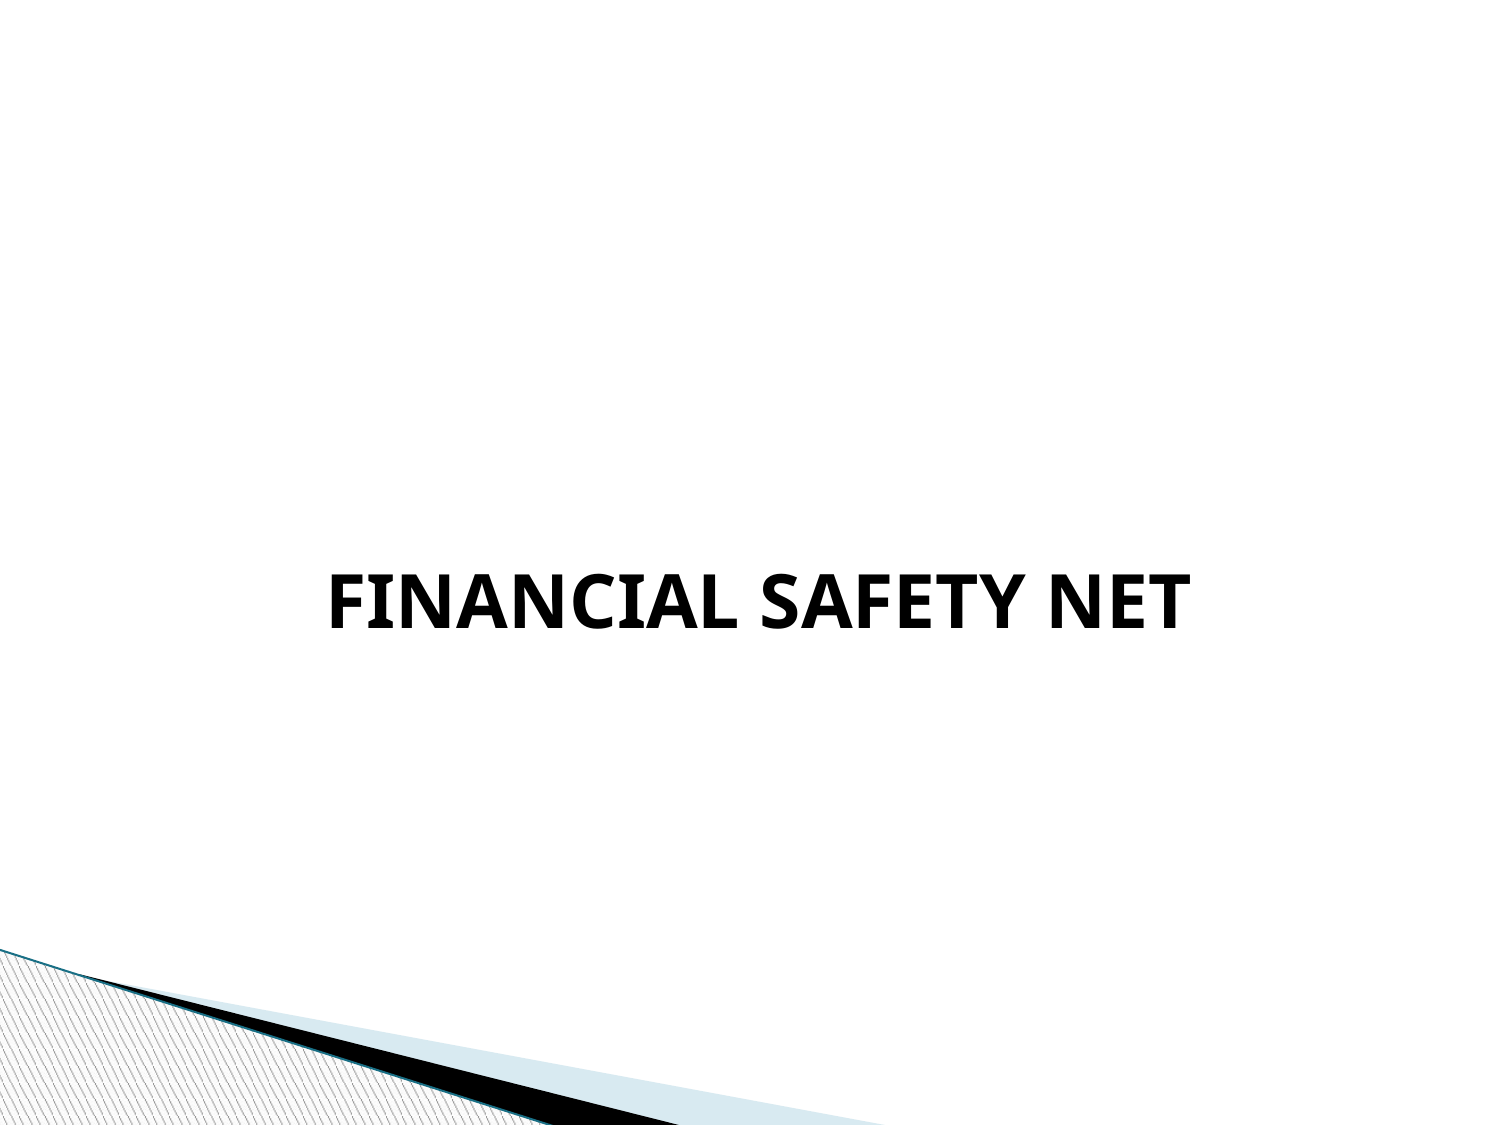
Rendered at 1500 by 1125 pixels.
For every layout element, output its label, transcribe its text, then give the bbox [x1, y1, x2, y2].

picture [0, 952, 543, 1125]
list FINANCIAL SAFETY NET [75, 243, 1425, 986]
